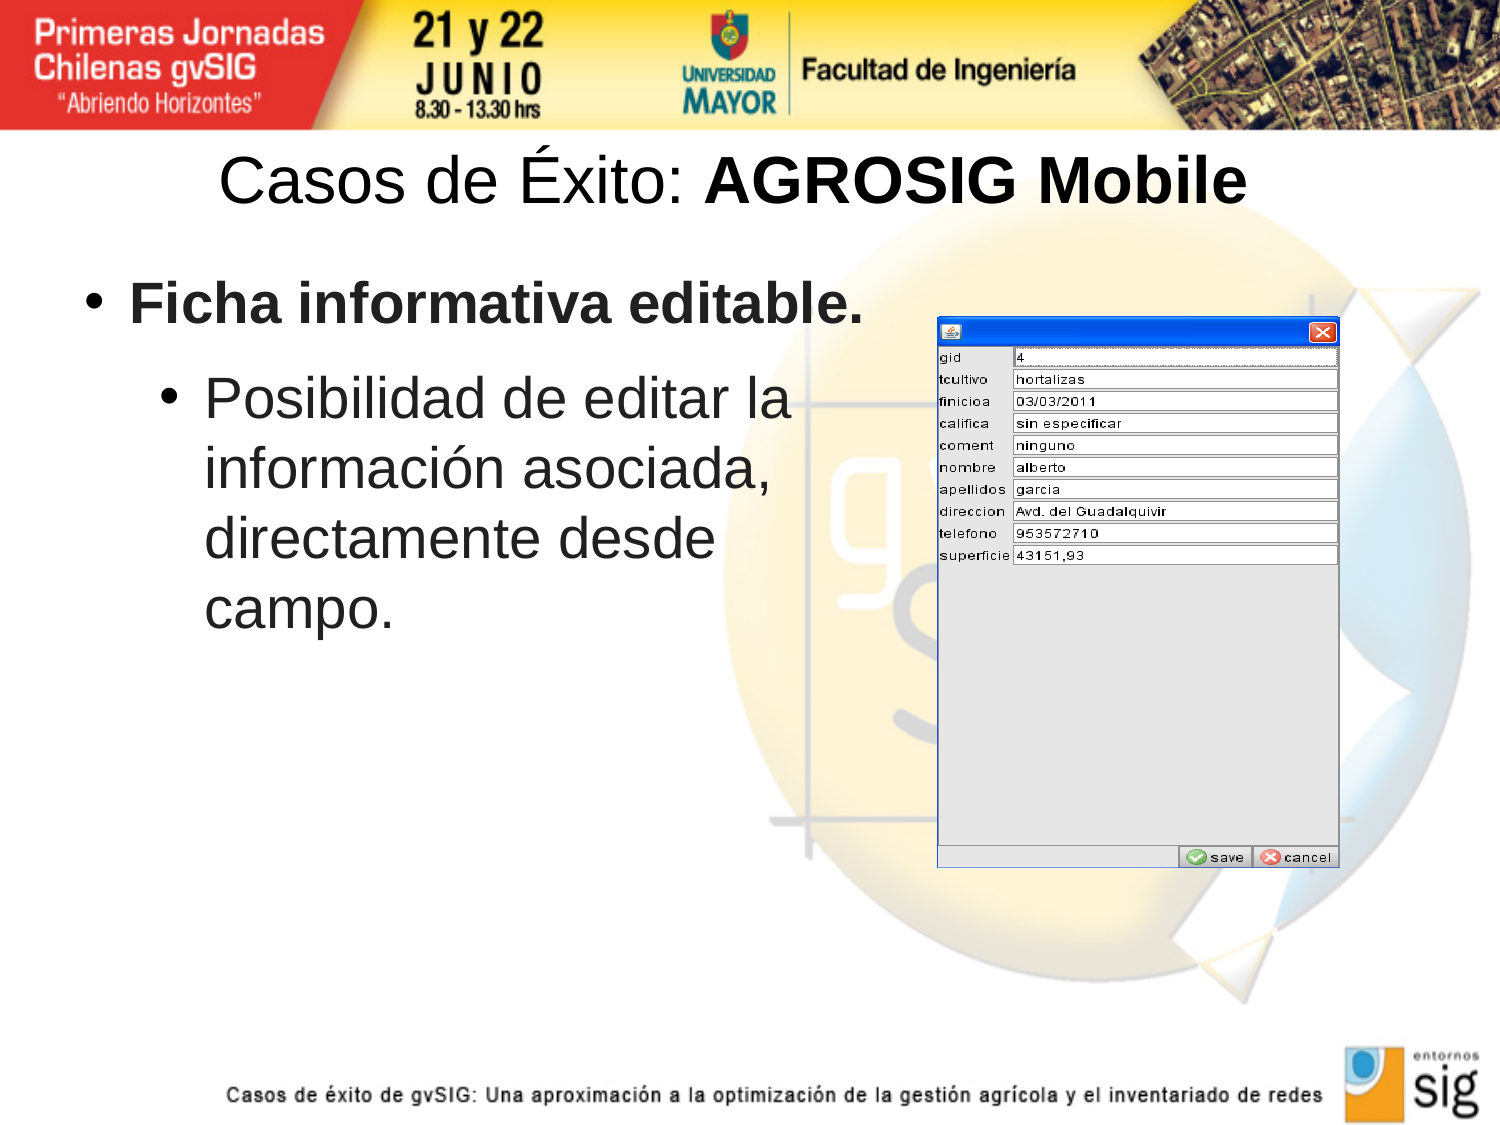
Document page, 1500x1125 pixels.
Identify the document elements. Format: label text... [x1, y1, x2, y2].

title Casos de Éxito: AGROSIG Mobile [58, 93, 1409, 257]
picture [0, 0, 1500, 1125]
list [70, 222, 1425, 898]
text_box Ficha informativa editable. Posibilidad de editar la información asociada, directamente desde campo. [58, 257, 915, 894]
